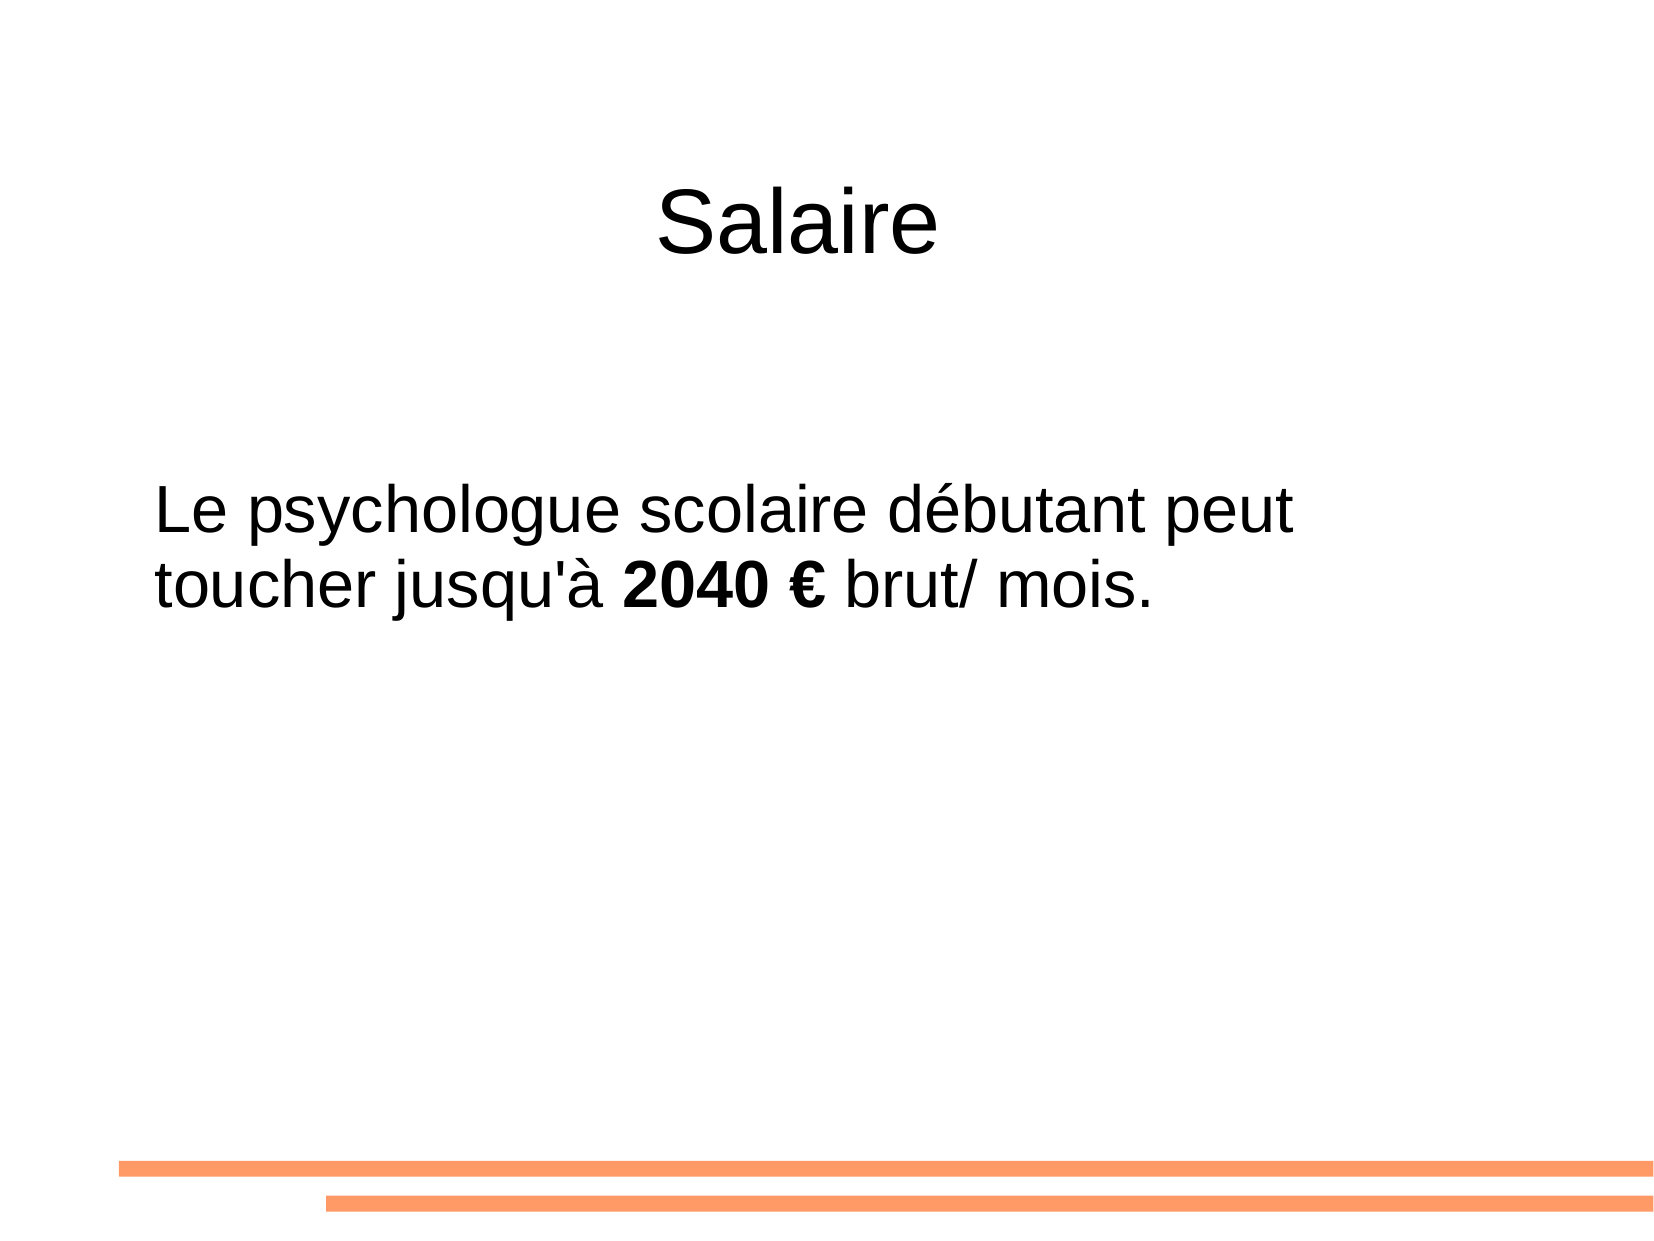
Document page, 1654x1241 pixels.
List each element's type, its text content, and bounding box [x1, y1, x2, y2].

title Salaire [88, 118, 1534, 326]
list Le psychologue scolaire débutant peut toucher jusqu'à 2040 € brut/ mois. [154, 472, 1536, 1241]
